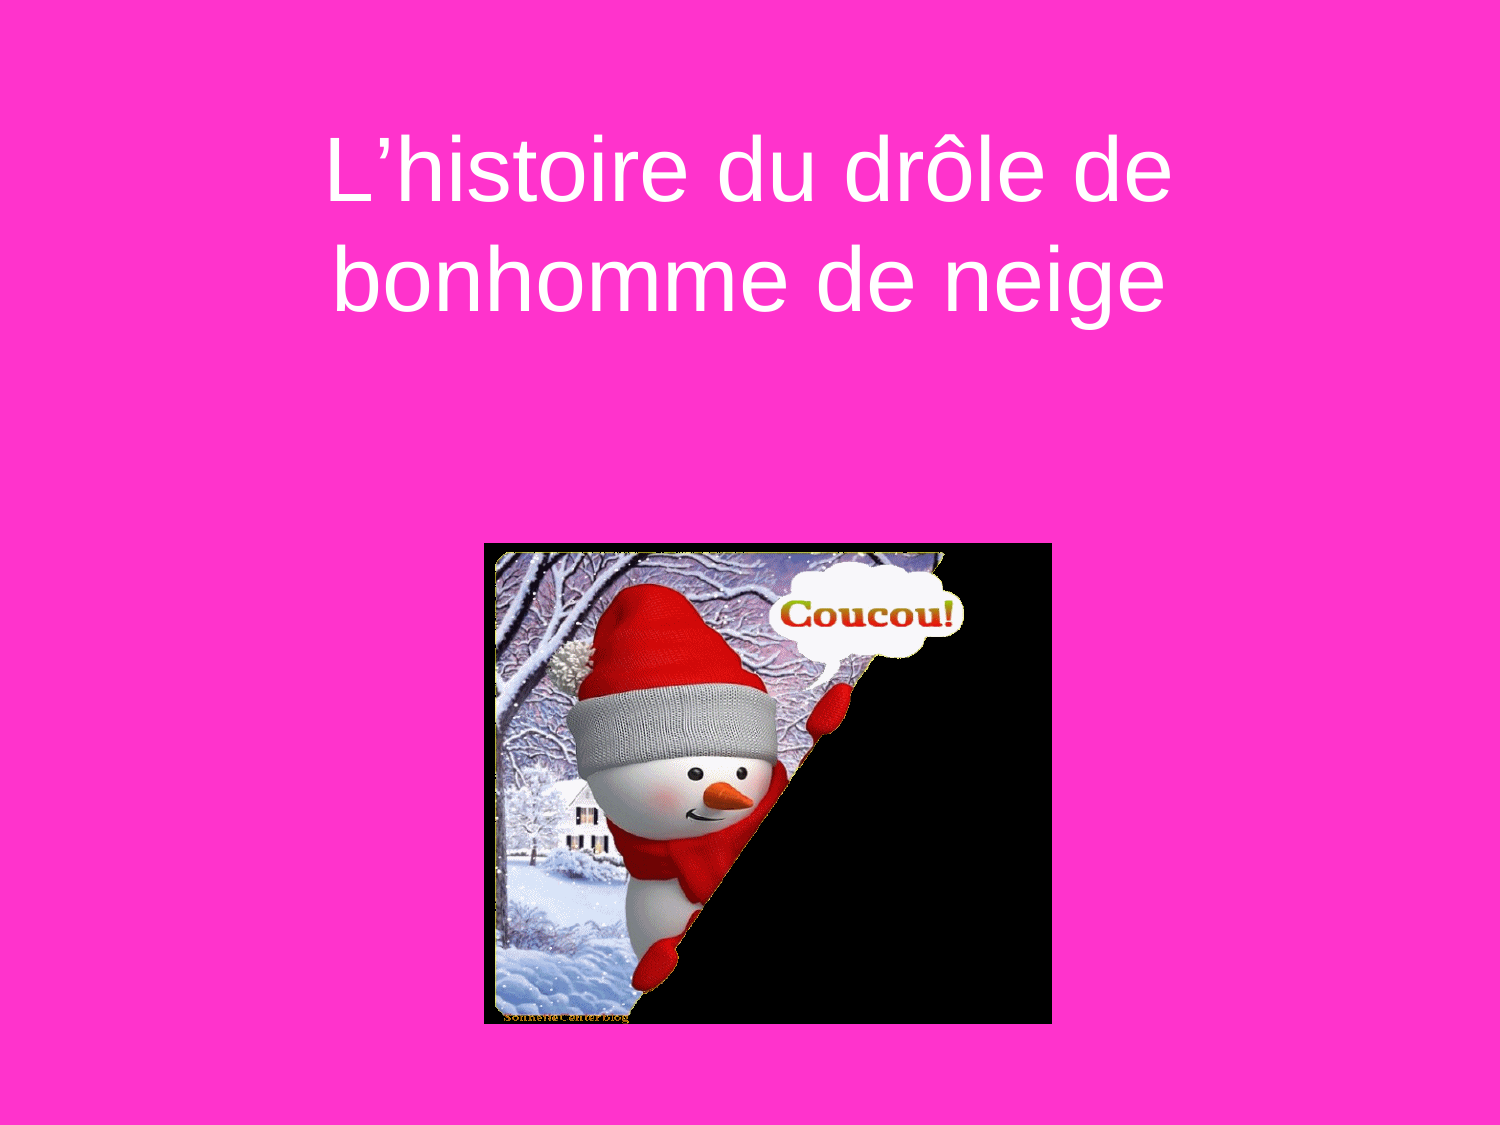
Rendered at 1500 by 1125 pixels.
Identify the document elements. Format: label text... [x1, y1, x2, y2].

picture [484, 543, 1052, 1024]
title L’histoire du drôle de bonhomme de neige [112, 101, 1388, 339]
